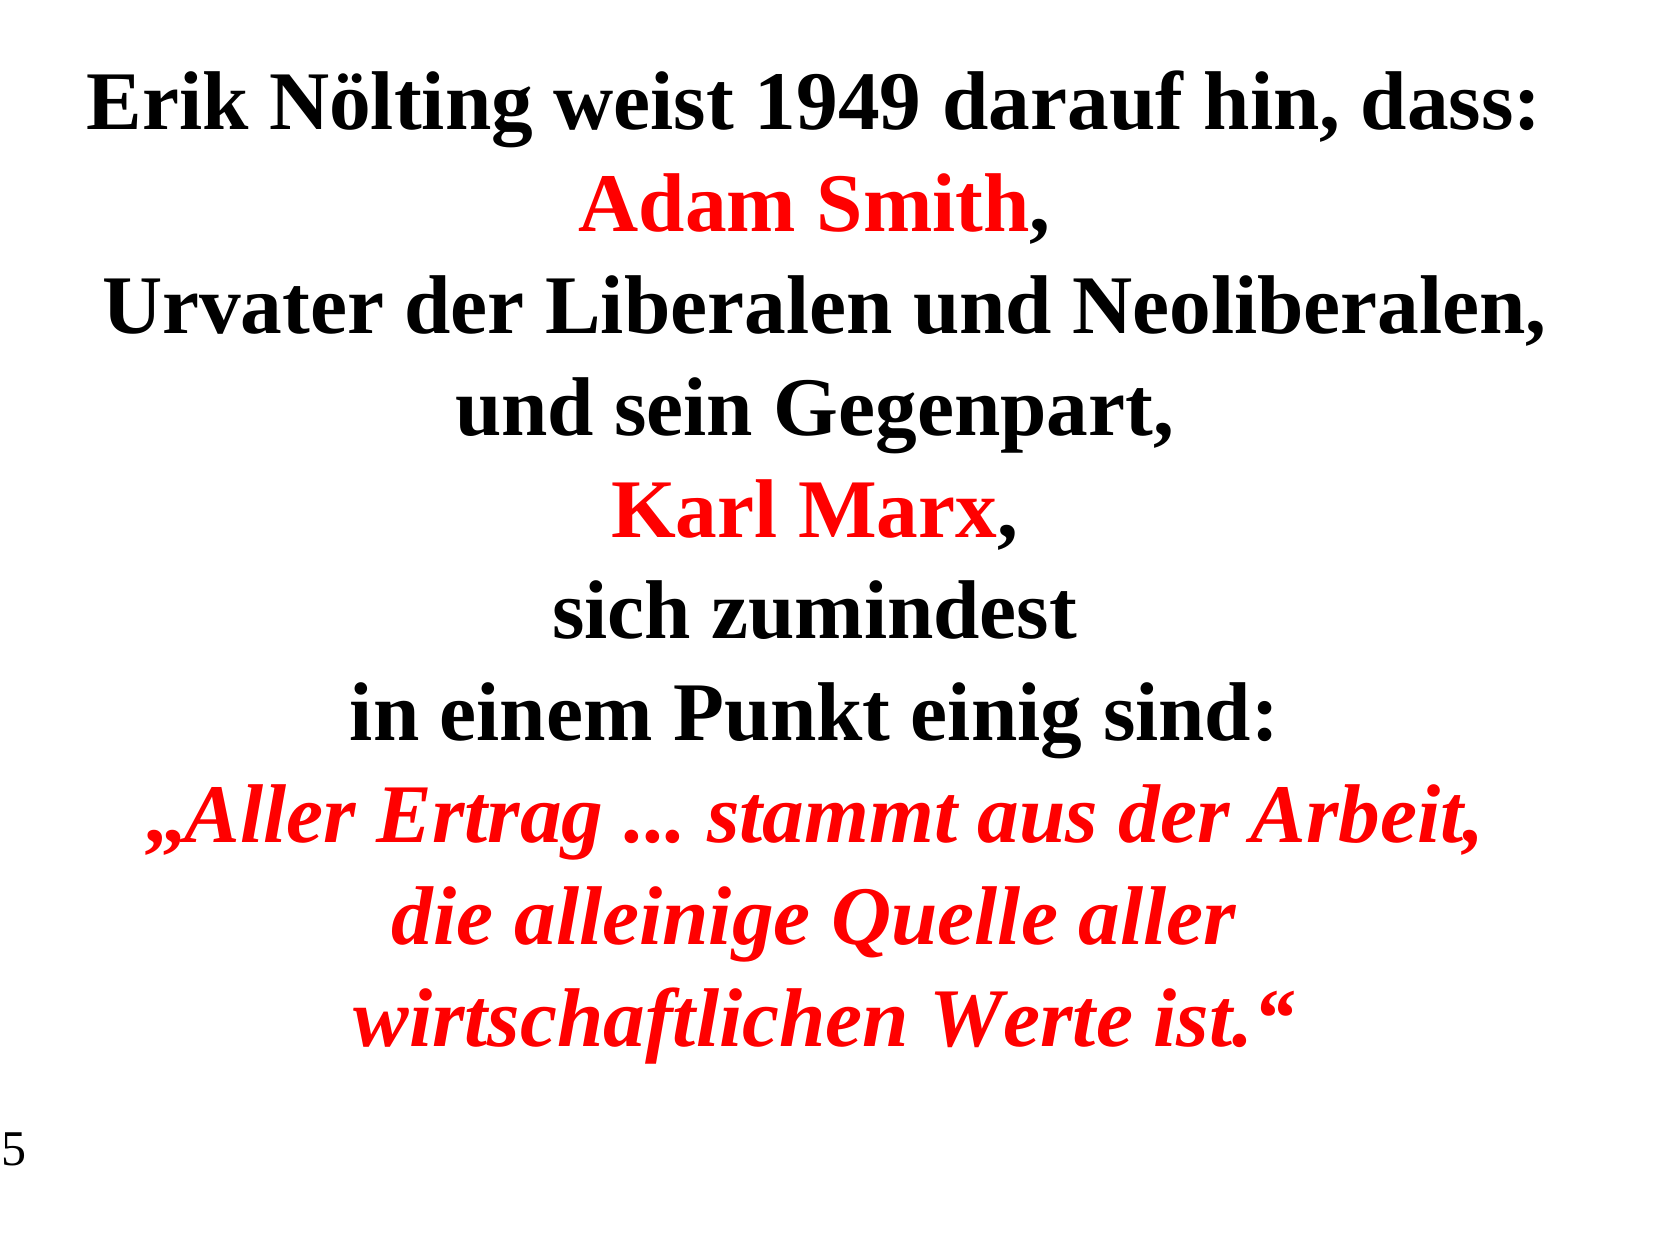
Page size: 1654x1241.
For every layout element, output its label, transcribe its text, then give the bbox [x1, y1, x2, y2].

text_box Erik Nölting weist 1949 darauf hin, dass: Adam Smith, Urvater der Liberalen und Neoliberalen, und sein Gegenpart, Karl Marx, sich zumindest in einem Punkt einig sind: „Aller Ertrag ... stammt aus der Arbeit, die alleinige Quelle aller wirtschaftlichen Werte ist.“ [33, 43, 1617, 1140]
text_box <Nummer> [1, 1117, 237, 1179]
